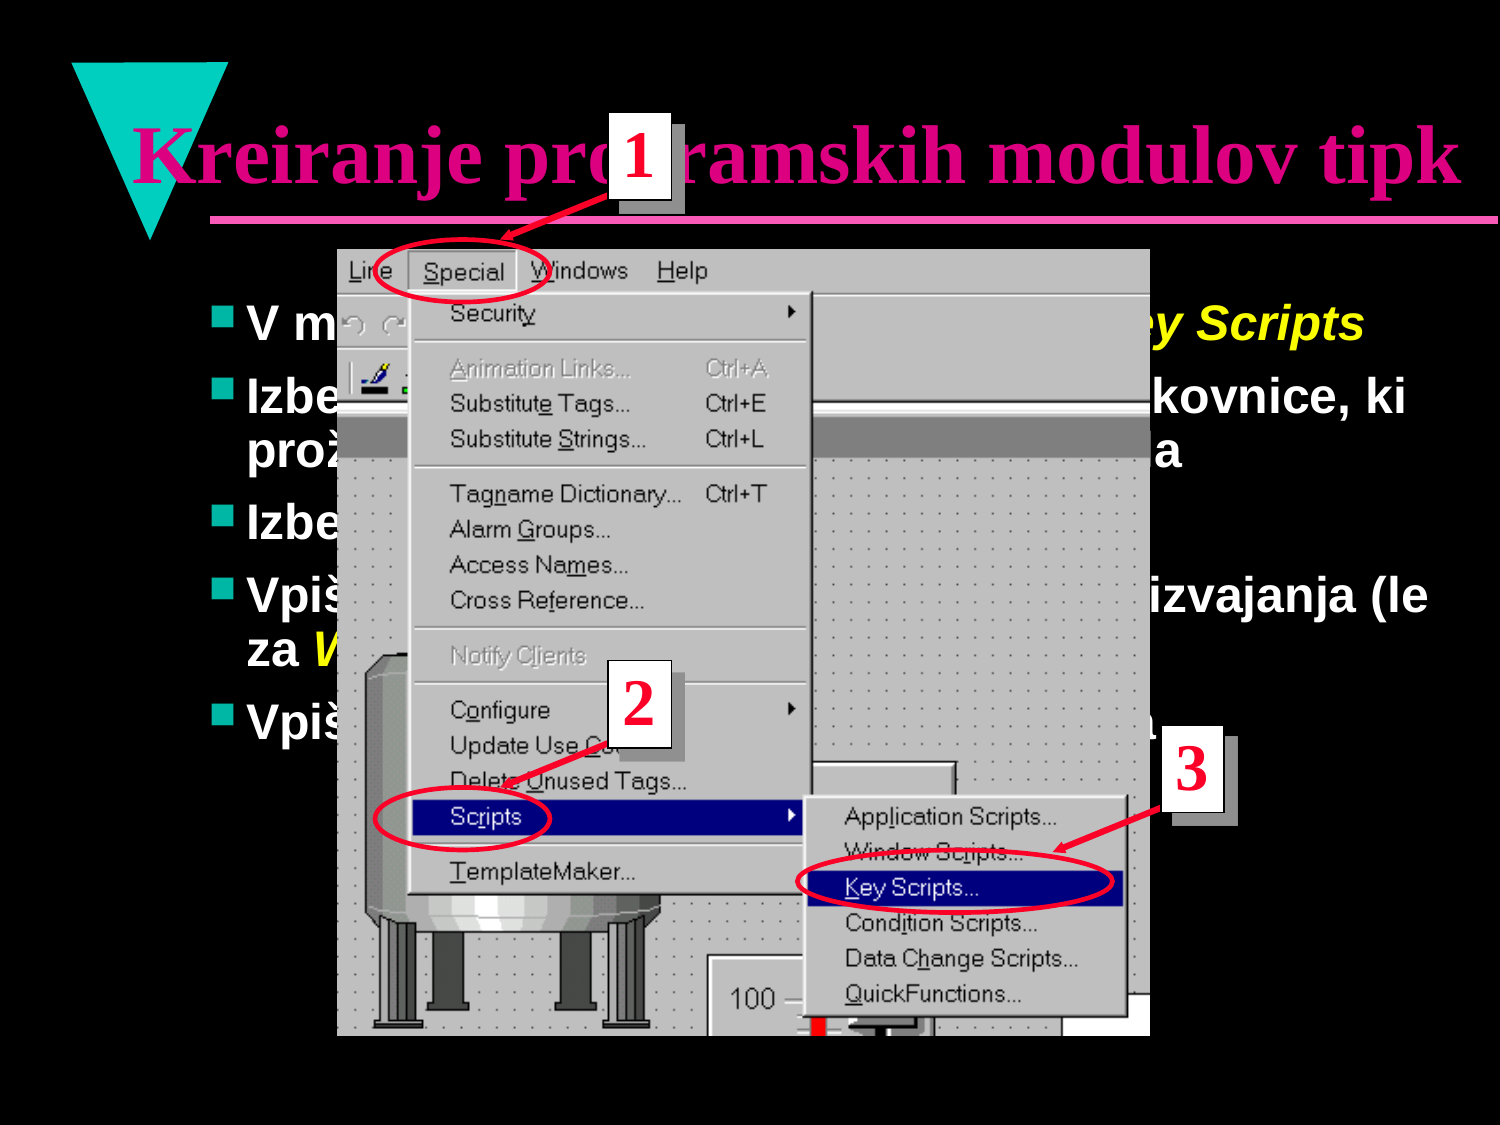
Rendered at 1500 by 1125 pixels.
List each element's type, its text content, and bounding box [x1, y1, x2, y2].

list V meniju izberemo: Special/Scripts/Key Scripts Izberemo tipko ali kombinacijo tipk tipkovnice, ki prožijo izvajanje programskega modula Izberemo tip Vpišemo časovni interval ponavljanja izvajanja (le za While Down tip) Vpišemo ukaze programskega modula [118, 289, 337, 965]
text_box 2 [608, 660, 672, 748]
chart [378, 249, 547, 299]
list V meniju izberemo: Special/Scripts/Key Scripts Izberemo tipko ali kombinacijo tipk tipkovnice, ki prožijo izvajanje programskega modula Izberemo tip Vpišemo časovni interval ponavljanja izvajanja (le za While Down tip) Vpišemo ukaze programskega modula [1150, 289, 1498, 965]
text_box 3 [1160, 724, 1224, 813]
title Kreiranje programskih modulov tipk [411, 242, 514, 249]
text_box 1 [608, 112, 672, 200]
title Kreiranje programskih modulov tipk [117, 63, 1500, 251]
chart [337, 249, 1150, 1036]
